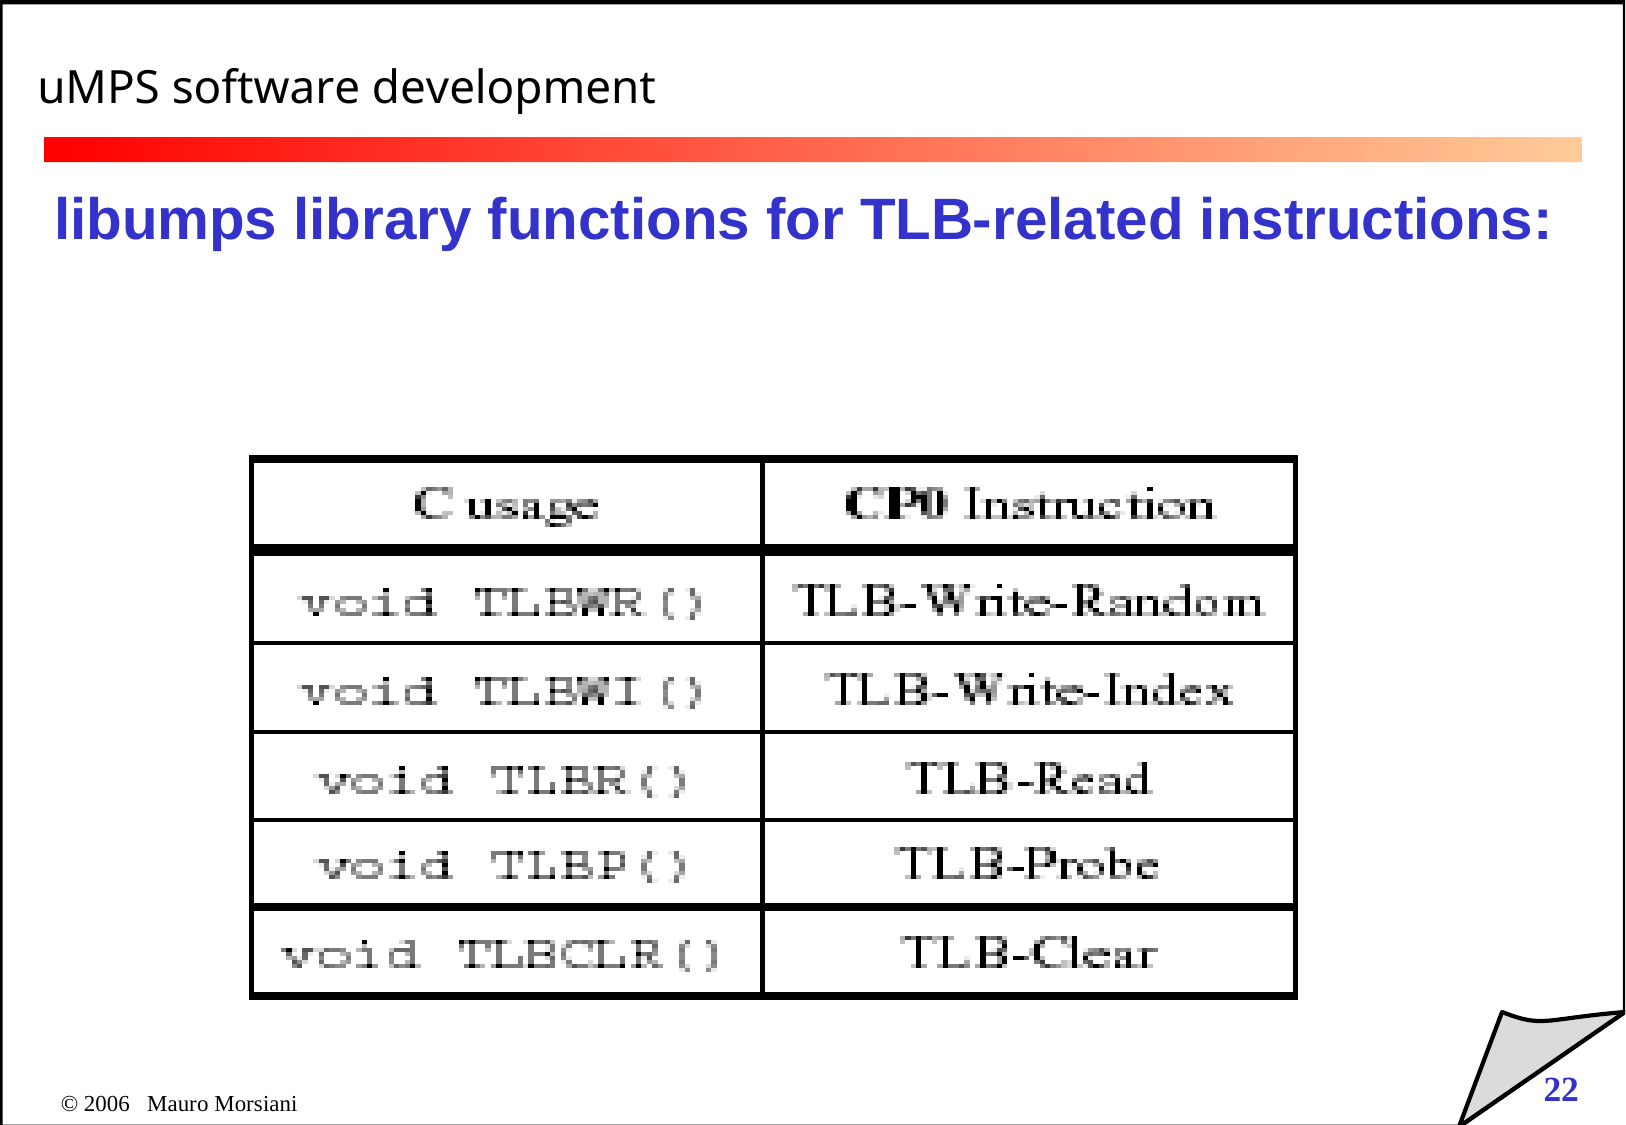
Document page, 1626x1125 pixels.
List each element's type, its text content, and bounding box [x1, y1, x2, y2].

title uMPS software development [37, 44, 1587, 130]
picture [233, 492, 1320, 1017]
list libumps library functions for TLB-related instructions: [54, 187, 1557, 492]
